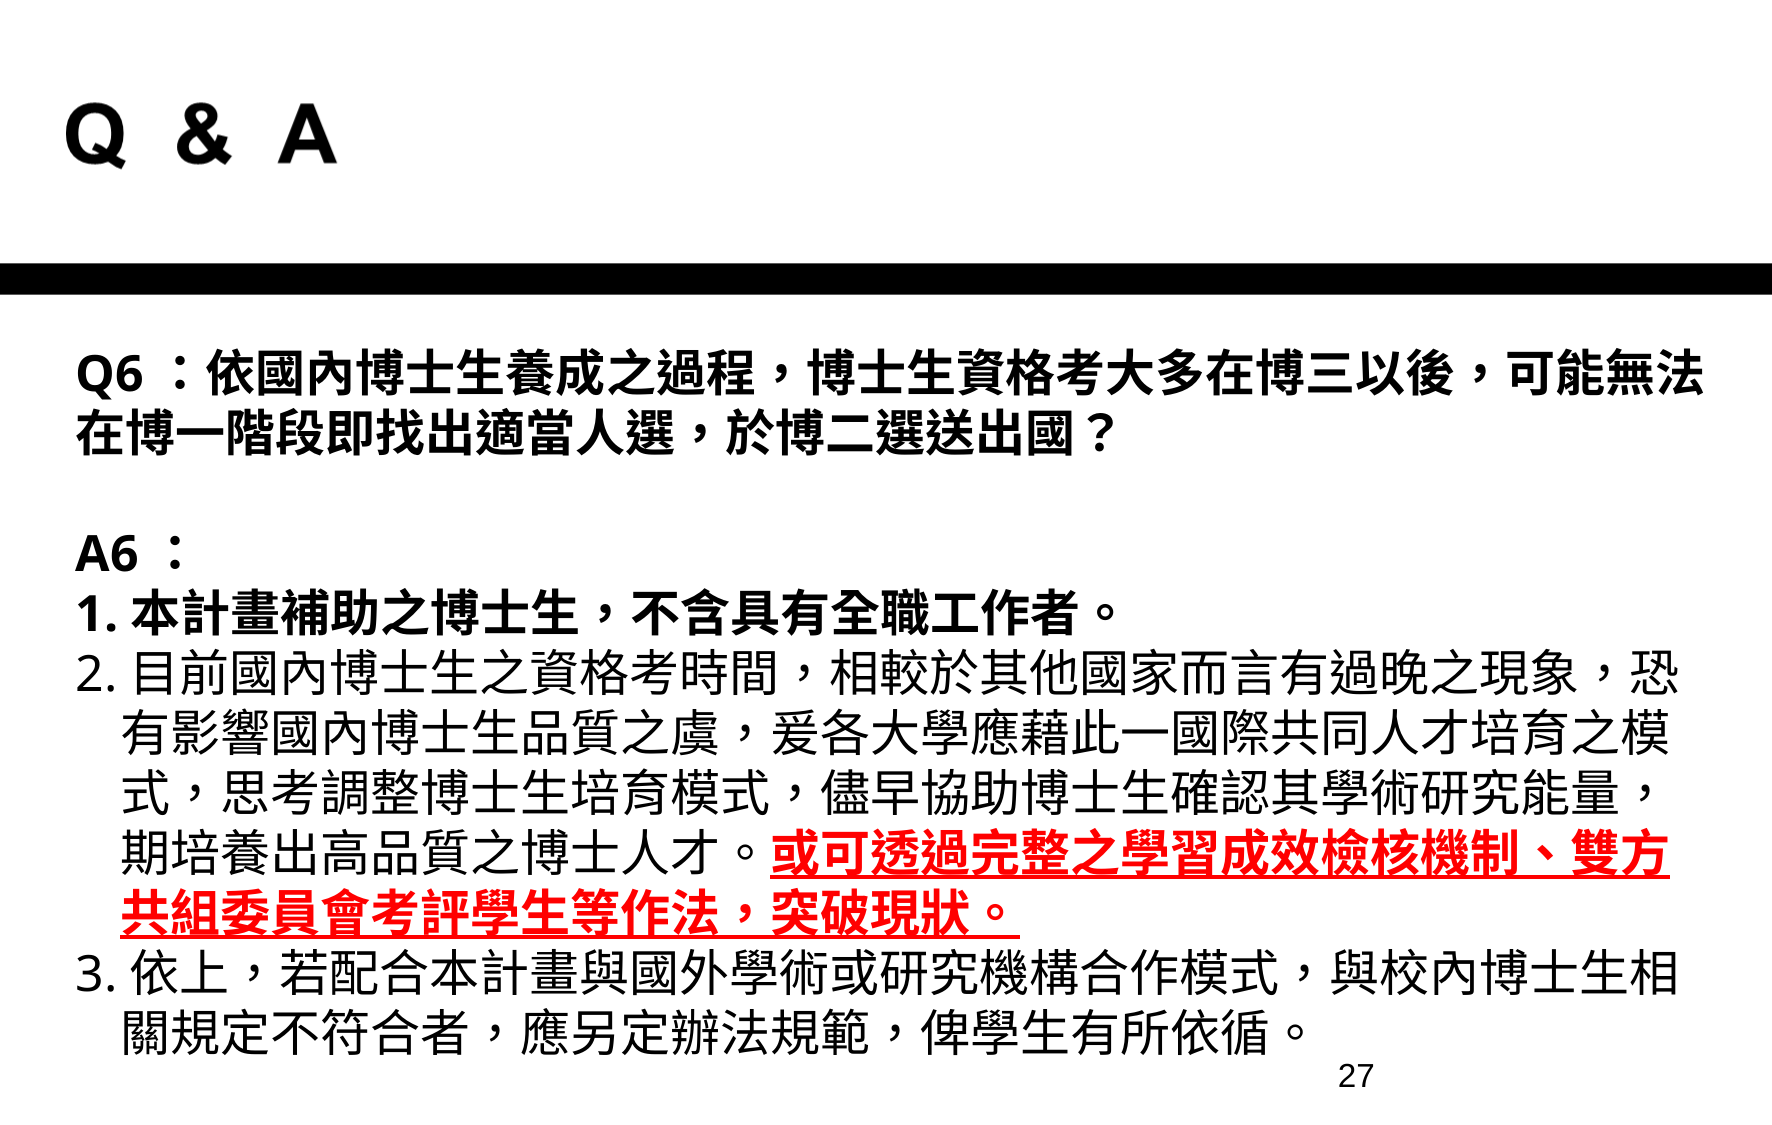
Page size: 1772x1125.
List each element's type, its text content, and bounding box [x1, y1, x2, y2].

picture [47, 0, 1478, 265]
text_box 27 [1322, 1046, 1737, 1125]
text_box Q6：依國內博士生養成之過程，博士生資格考大多在博三以後，可能無法在博一階段即找出適當人選，於博二選送出國？ A6： 1.本計畫補助之博士生，不含具有全職工作者。 2.目前國內博士生之資格考時間，相較於其他國家而言有過晚之現象，恐有影響國內博士生品質之虞，爰各大學應藉此一國際共同人才培育之模式，思考調整博士生培育模式，儘早協助博士生確認其學術研究能量，期培養出高品質之博士人才。或可透過完整之學習成效檢核機制、雙方共組委員會考評學生等作法，突破現狀。 3.依上，若配合本計畫與國外學術或研究機構合作模式，與校內博士生相關規定不符合者，應另定辦法規範，俾學生有所依循。 [61, 334, 1726, 1069]
